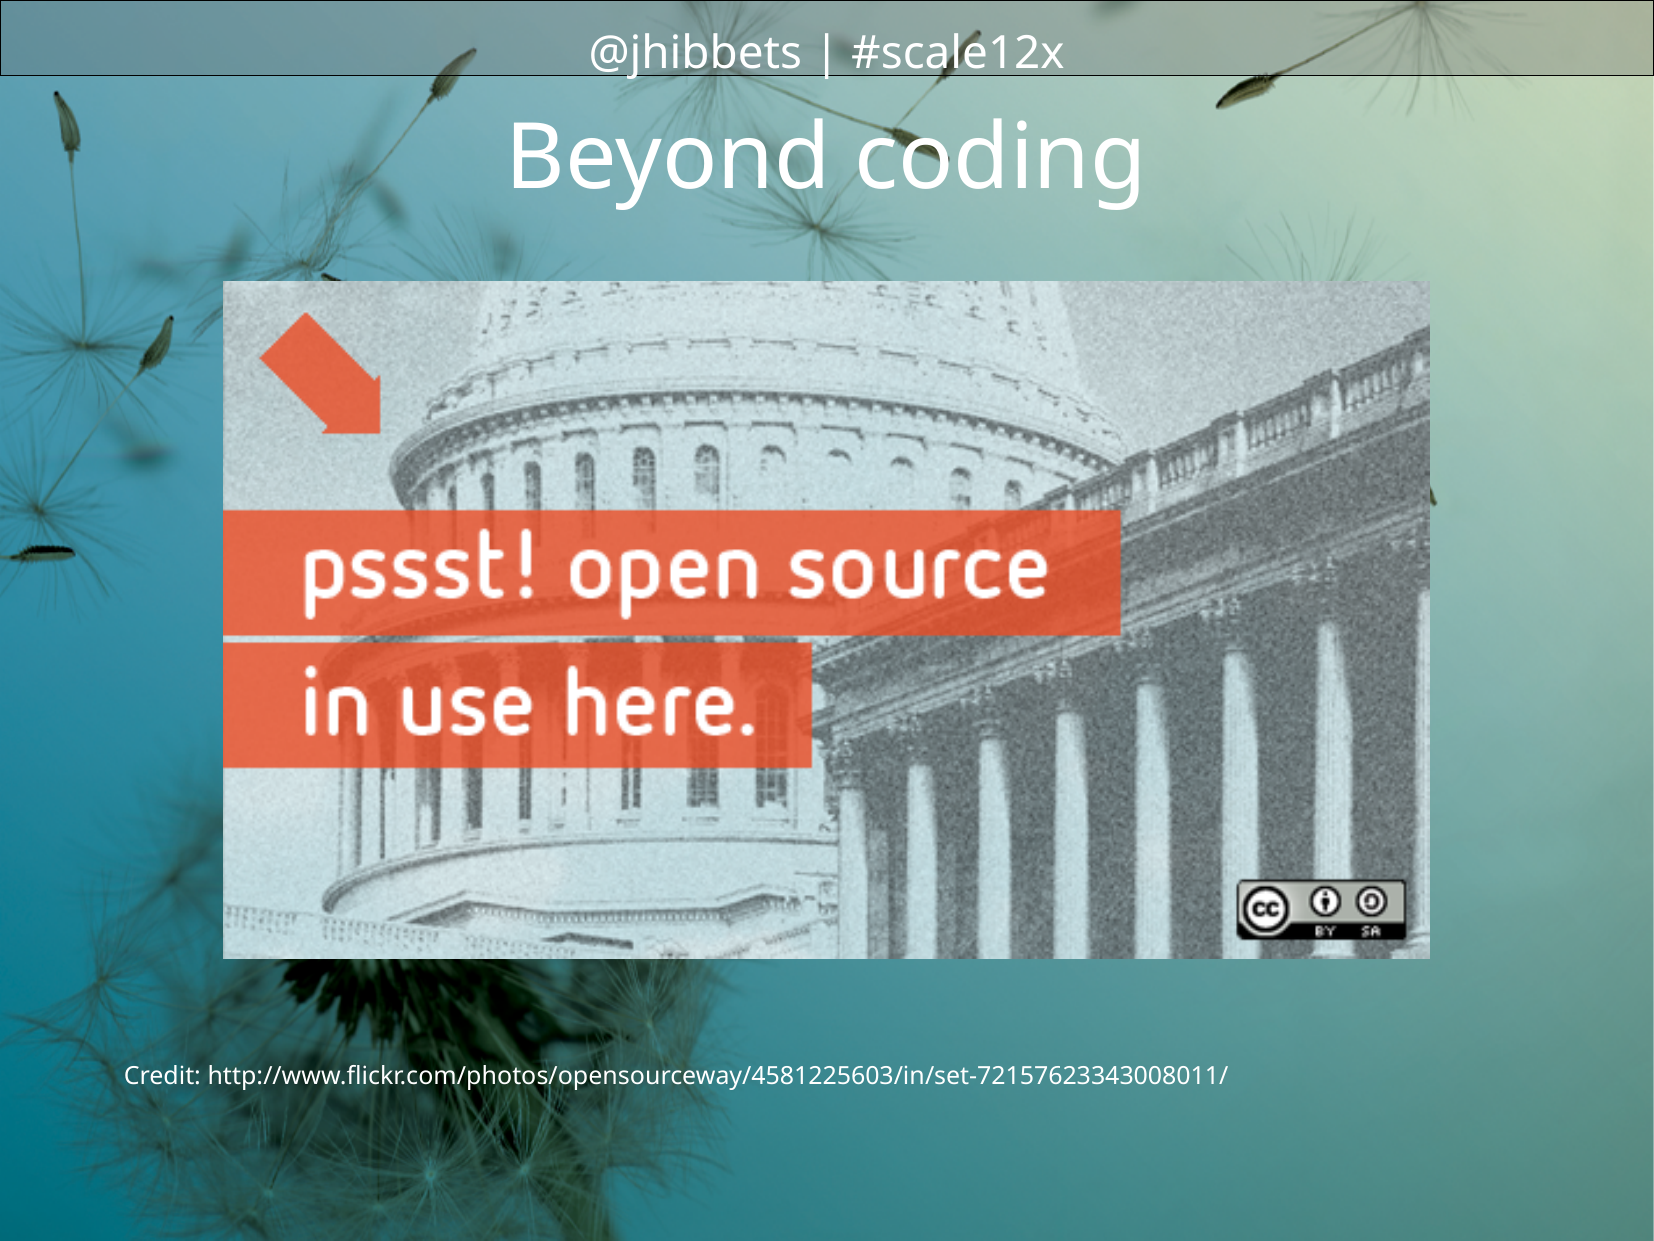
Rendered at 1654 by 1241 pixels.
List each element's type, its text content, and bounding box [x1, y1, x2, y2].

text_box Credit: http://www.flickr.com/photos/opensourceway/4581225603/in/set-72157623343008011/ [109, 1050, 1236, 1093]
picture [0, 76, 1654, 1241]
title Beyond coding [82, 49, 1571, 257]
